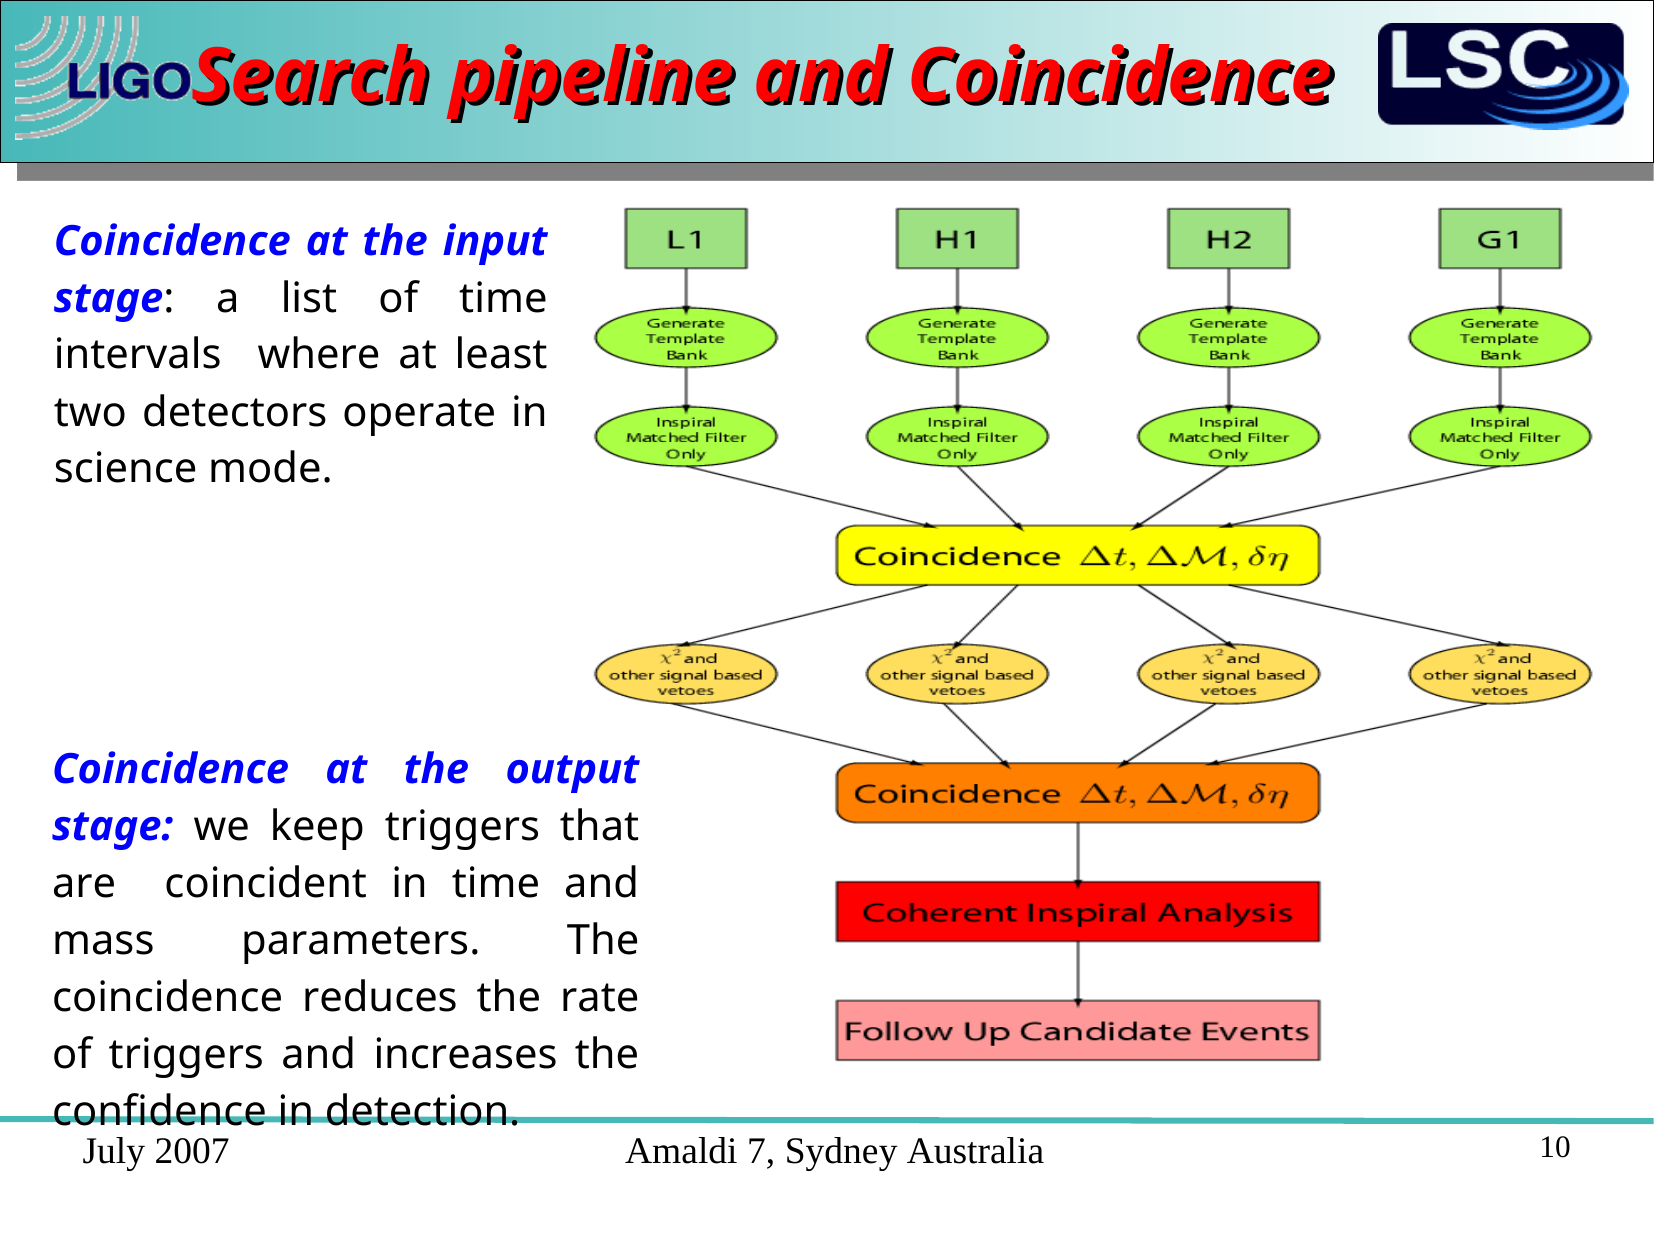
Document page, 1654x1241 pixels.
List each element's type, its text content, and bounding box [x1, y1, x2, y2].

text_box Coincidence at the output stage: we keep triggers that are coincident in time and mass parameters. The coincidence reduces the rate of triggers and increases the confidence in detection. [37, 731, 655, 1102]
picture [581, 199, 1606, 1070]
text_box Coincidence at the input stage: a list of time intervals where at least two detectors operate in science mode. [39, 202, 563, 472]
picture [1378, 23, 1629, 130]
picture [15, 16, 192, 140]
text_box Search pipeline and Coincidence [176, 13, 1394, 121]
